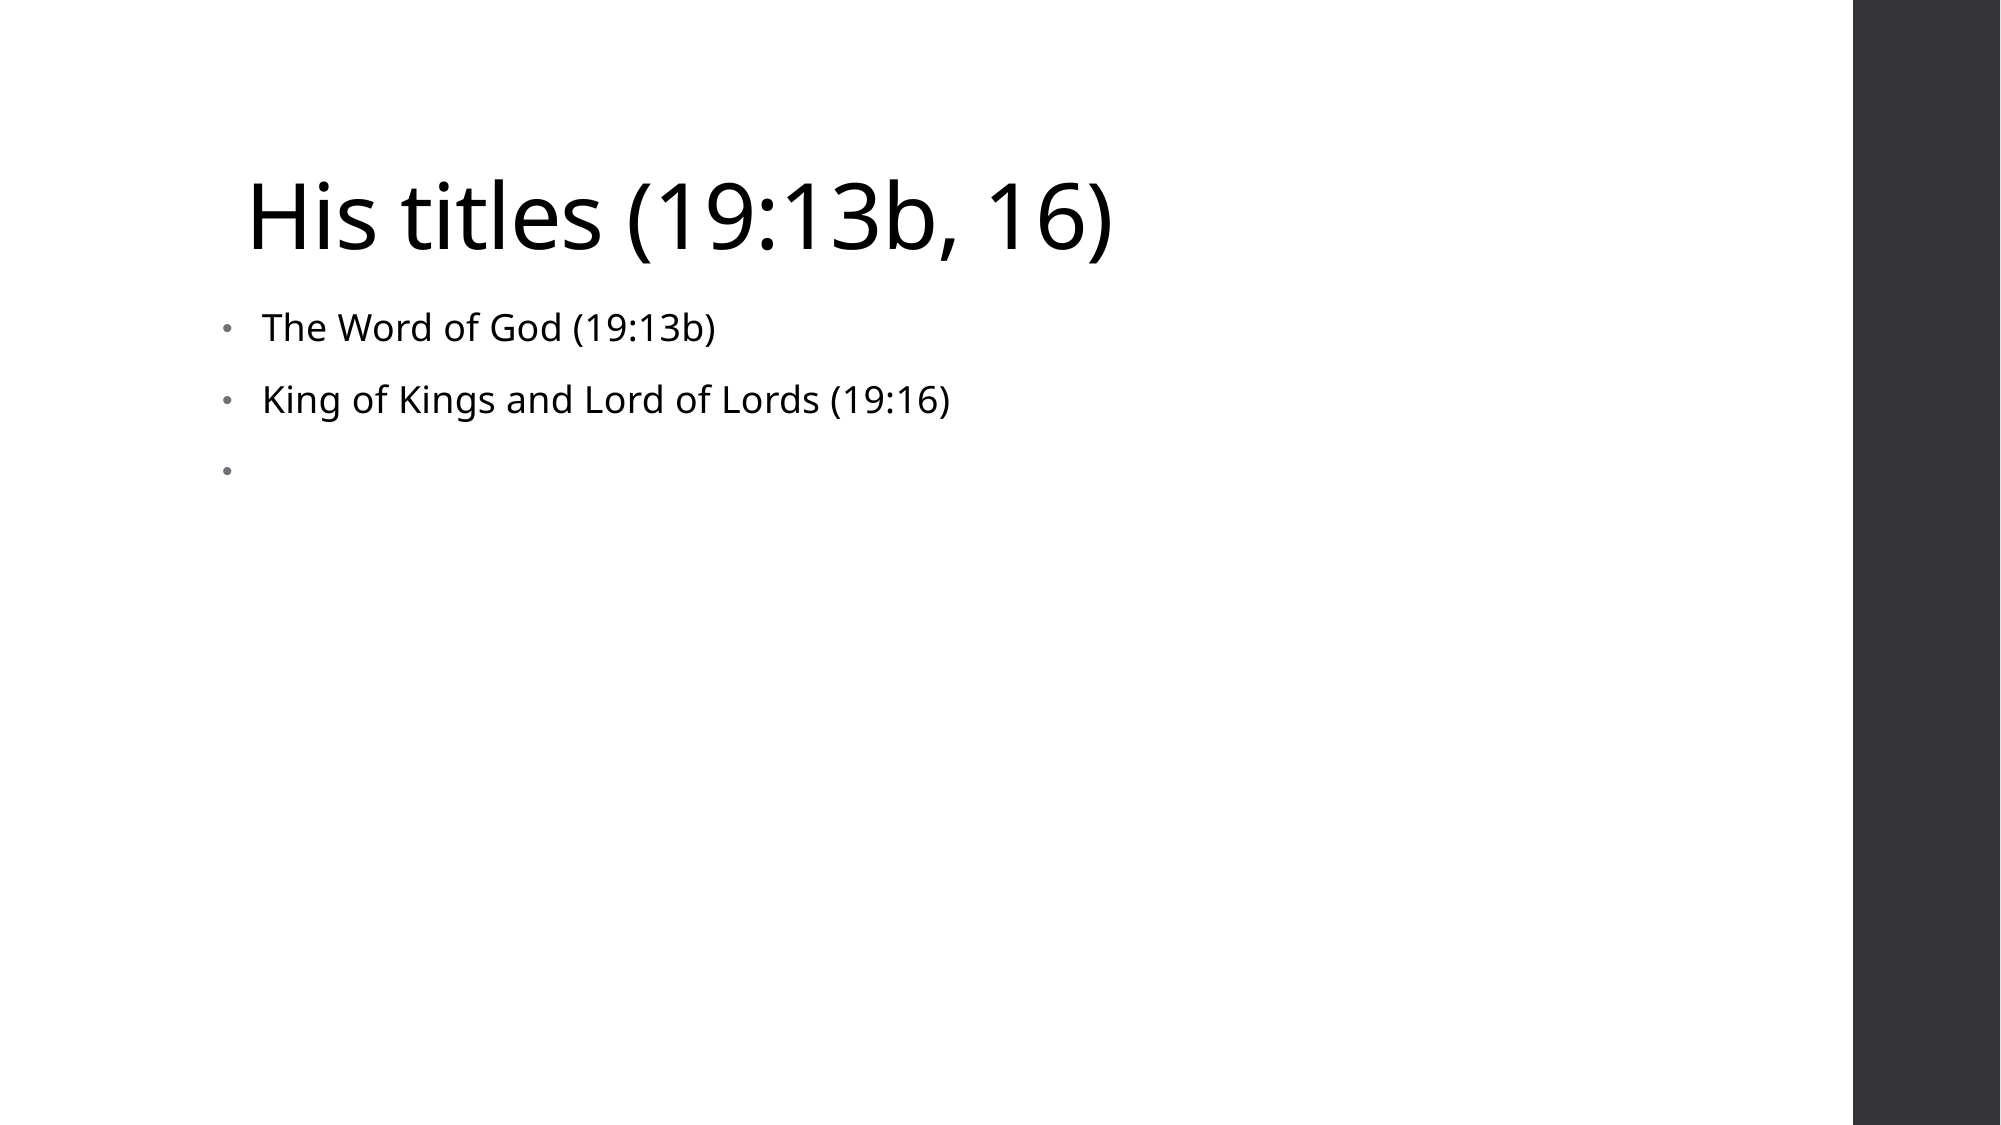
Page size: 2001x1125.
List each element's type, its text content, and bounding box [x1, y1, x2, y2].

title His titles (19:13b, 16) [206, 60, 1797, 278]
list The Word of God (19:13b) King of Kings and Lord of Lords (19:16) [206, 299, 1617, 1014]
